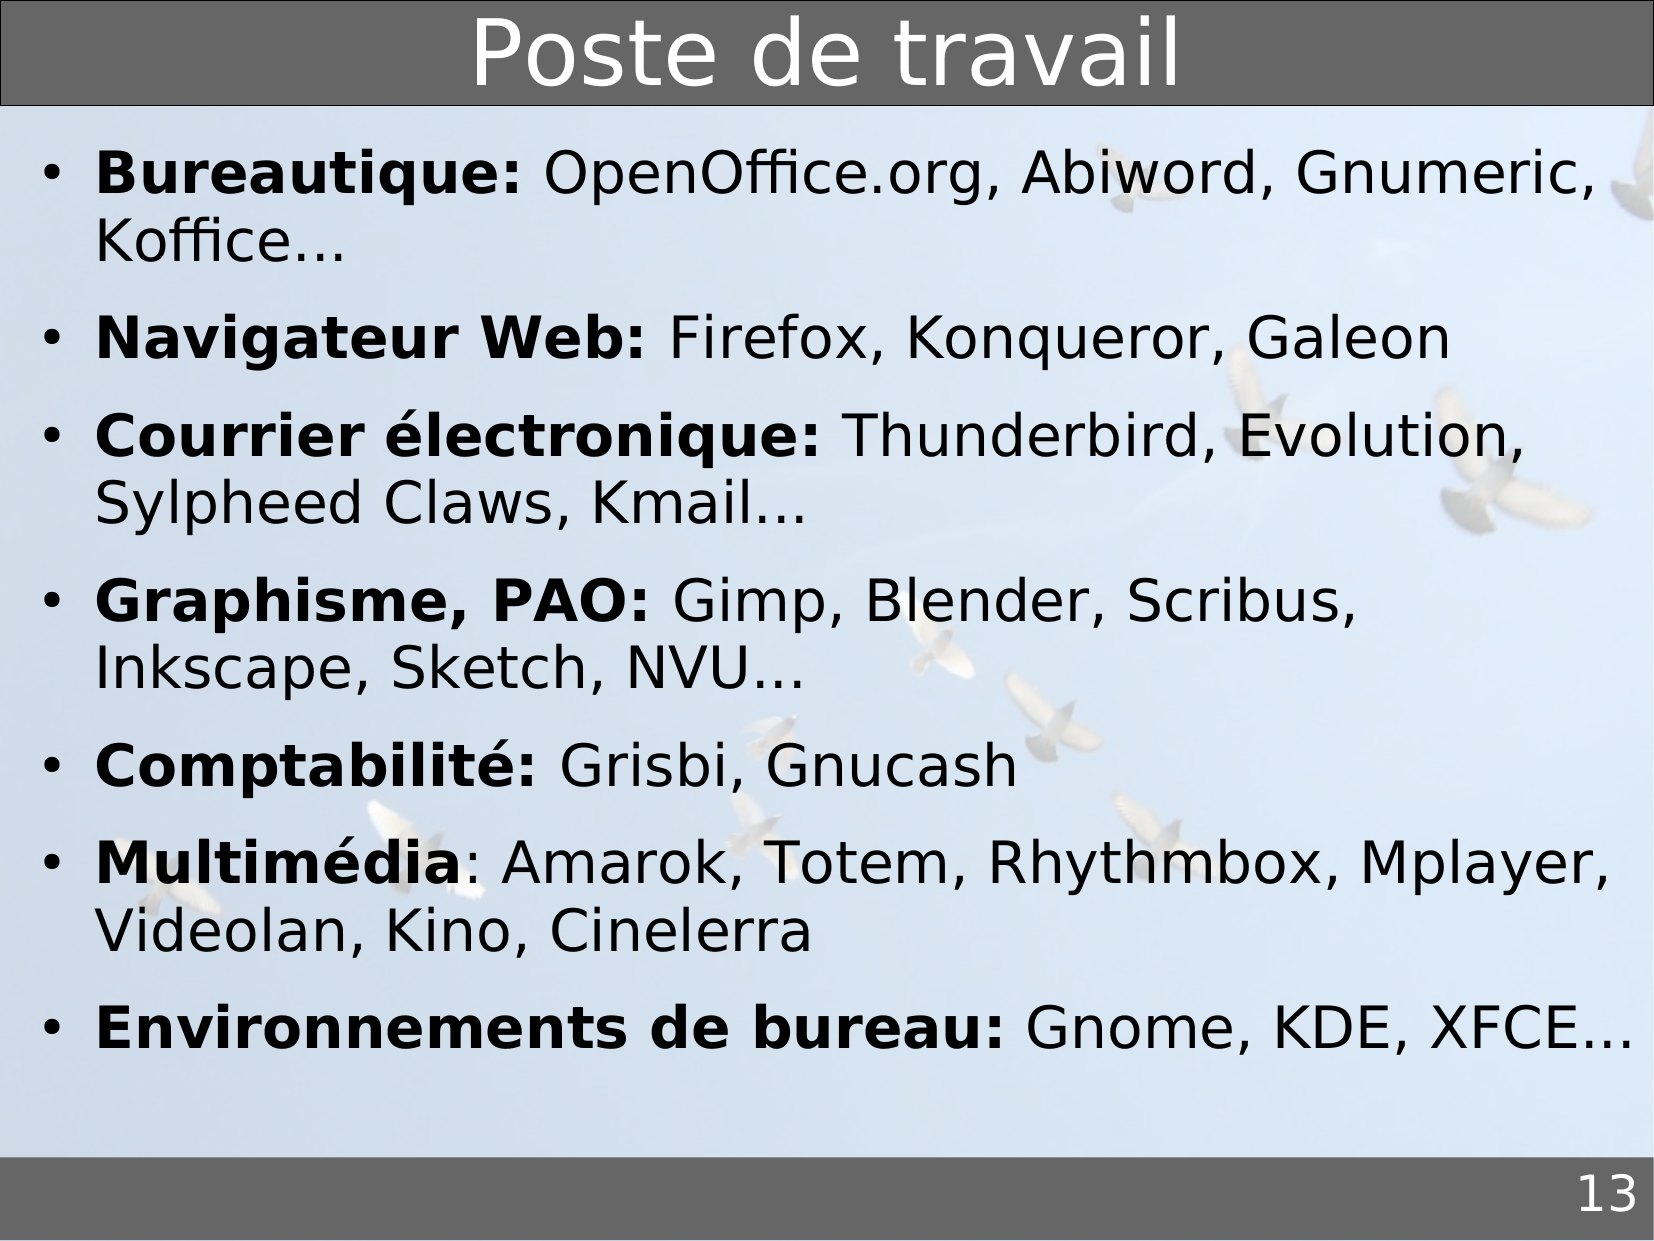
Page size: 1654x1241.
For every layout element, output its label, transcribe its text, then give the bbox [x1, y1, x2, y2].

title Poste de travail [0, 0, 1654, 108]
list Bureautique: OpenOffice.org, Abiword, Gnumeric, Koffice... Navigateur Web: Firefox, Konqueror, Galeon Courrier électronique: Thunderbird, Evolution, Sylpheed Claws, Kmail... Graphisme, PAO: Gimp, Blender, Scribus, Inkscape, Sketch, NVU... Comptabilité: Grisbi, Gnucash Multimédia: Amarok, Totem, Rhythmbox, Mplayer, Videolan, Kino, Cinelerra Environnements de bureau: Gnome, KDE, XFCE... [23, 139, 1654, 1130]
